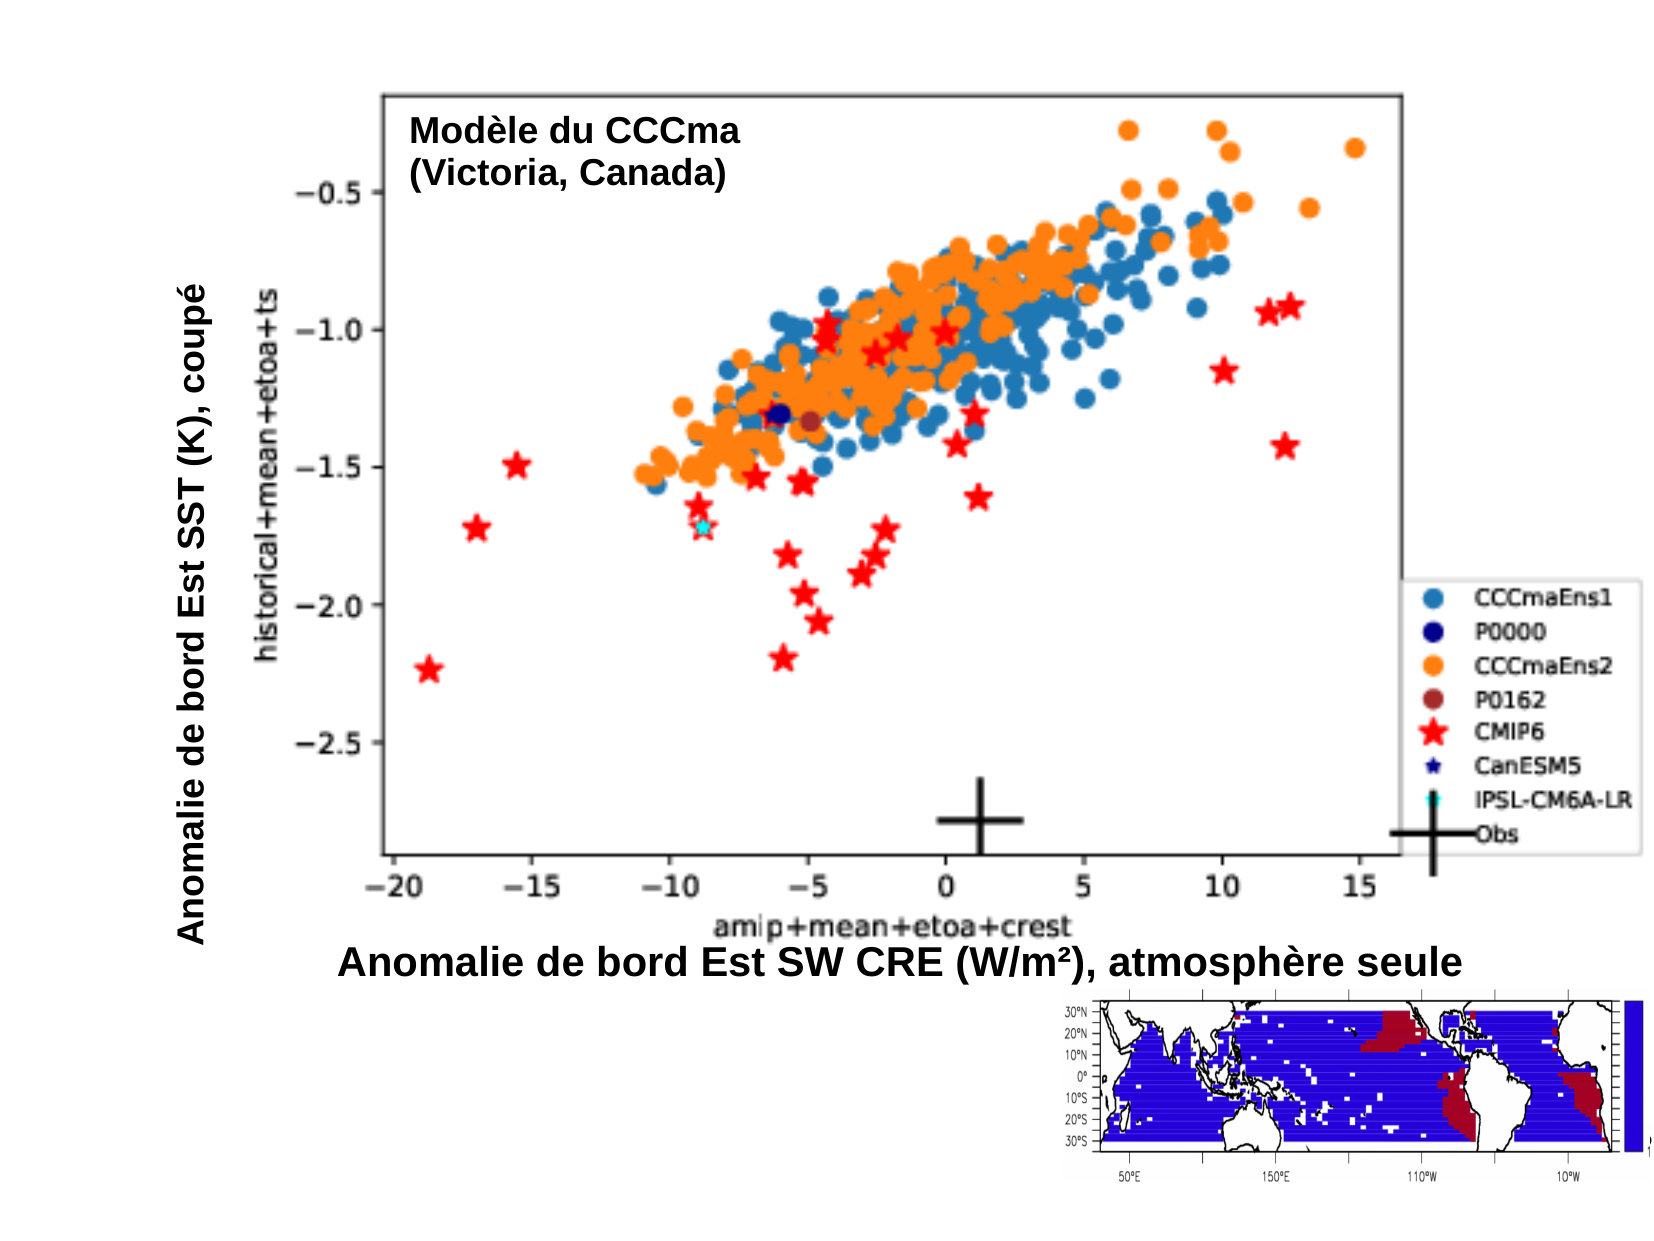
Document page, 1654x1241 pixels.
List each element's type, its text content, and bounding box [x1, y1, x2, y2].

picture [1063, 988, 1650, 1182]
text_box Anomalie de bord Est SW CRE (W/m²), atmosphère seule [322, 931, 1479, 994]
picture [235, 76, 1653, 963]
text_box Modèle du CCCma (Victoria, Canada) [394, 101, 756, 202]
text_box Anomalie de bord Est SST (K), coupé [161, 48, 236, 962]
